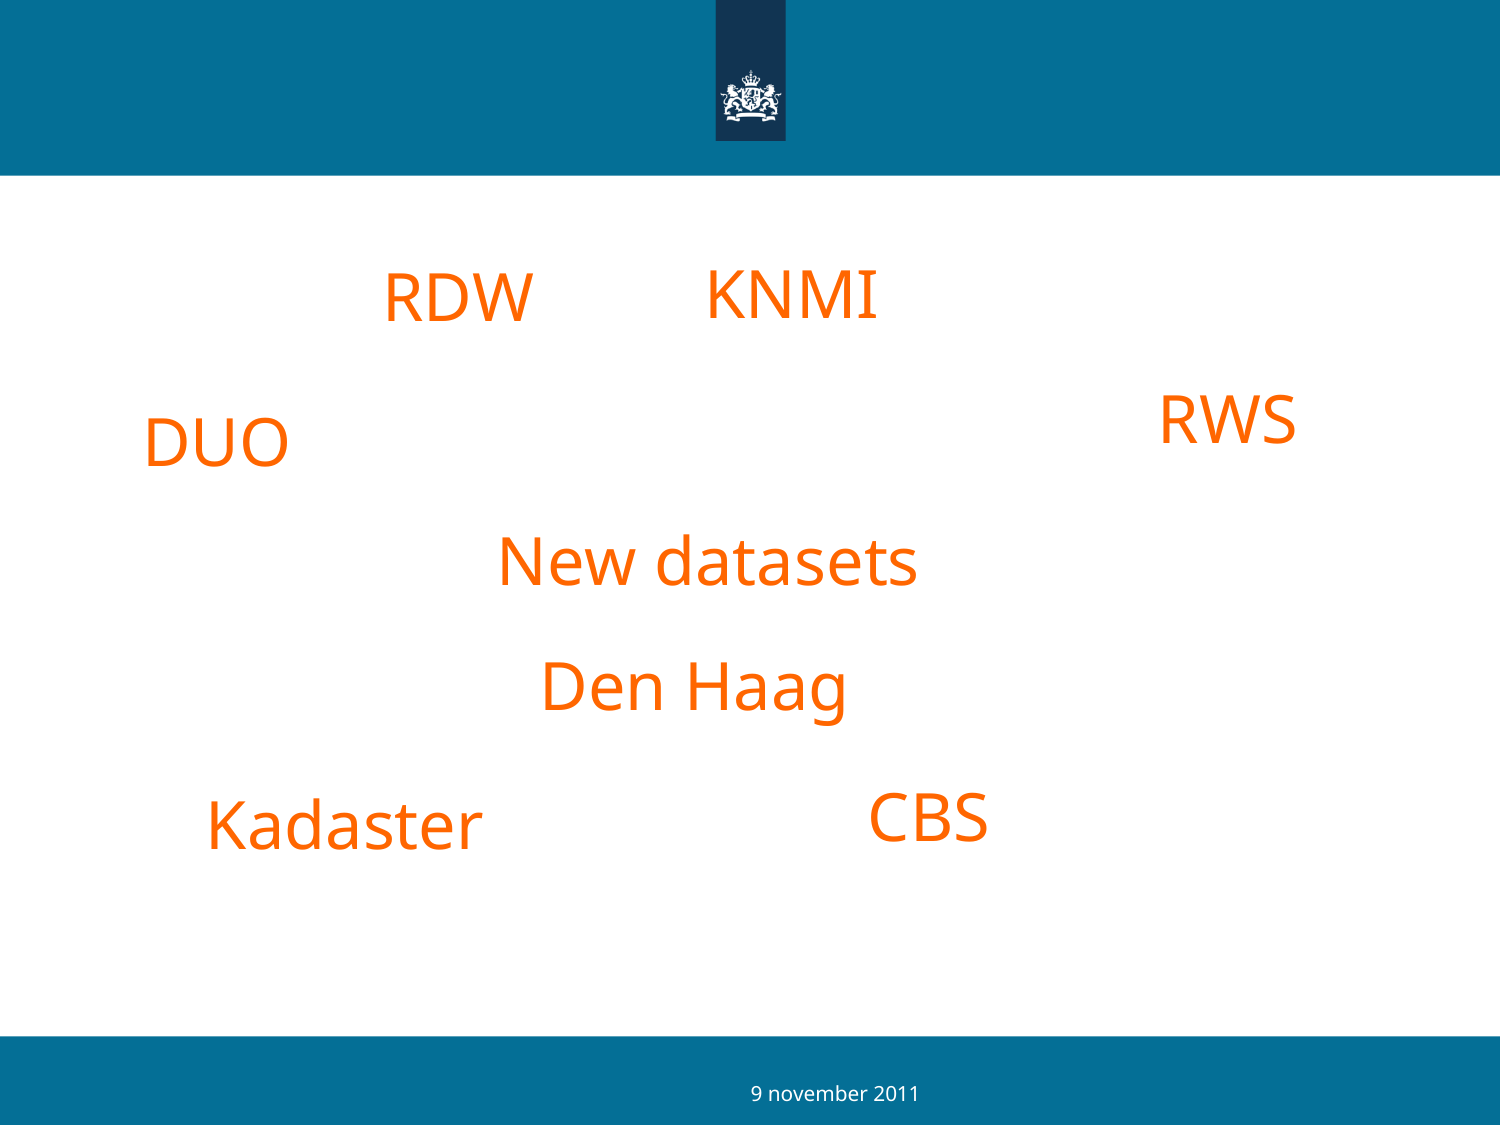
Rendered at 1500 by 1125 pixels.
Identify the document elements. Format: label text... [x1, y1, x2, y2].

text_box New datasets [481, 511, 936, 607]
text_box CBS [853, 766, 1006, 863]
picture [717, 0, 785, 140]
text_box RWS [1143, 369, 1314, 465]
text_box KNMI [689, 244, 895, 340]
text_box Den Haag [524, 636, 866, 732]
text_box DUO [127, 391, 308, 488]
text_box 9 november 2011 [735, 1072, 1418, 1125]
text_box RDW [367, 247, 550, 343]
text_box Kadaster [191, 774, 500, 871]
